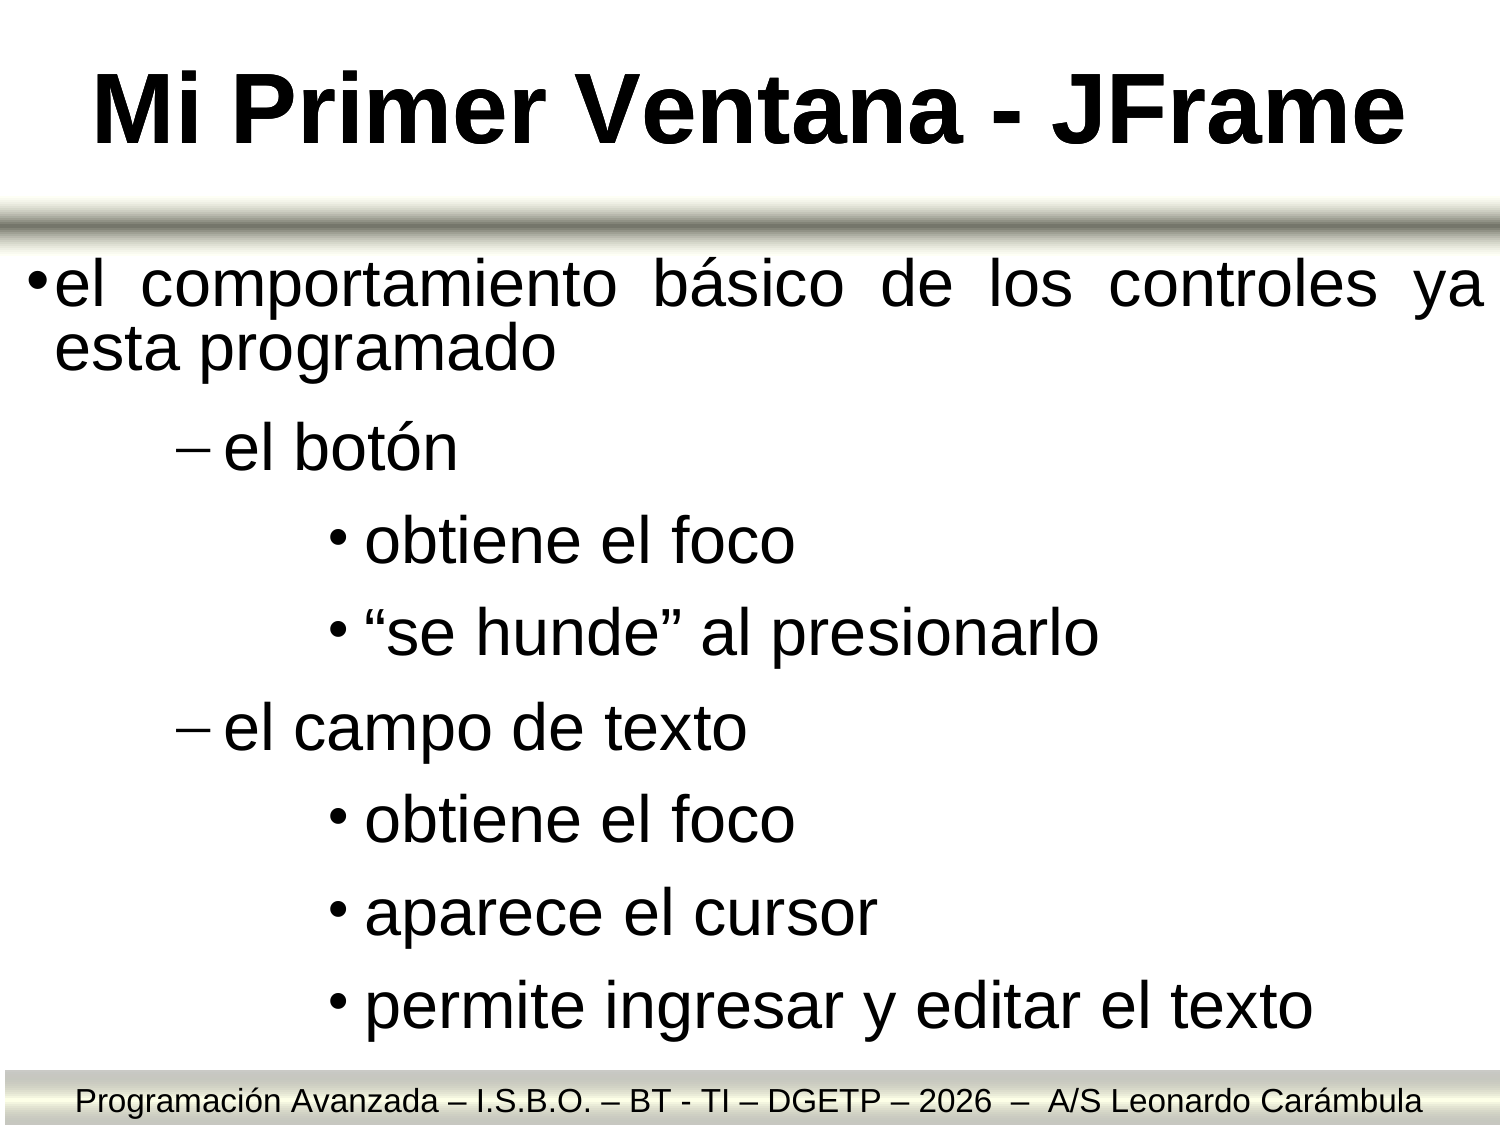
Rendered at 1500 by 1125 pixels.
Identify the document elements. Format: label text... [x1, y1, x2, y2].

list el comportamiento básico de los controles ya esta programado el botón obtiene el foco “se hunde” al presionarlo el campo de texto obtiene el foco aparece el cursor permite ingresar y editar el texto [11, 248, 1500, 1063]
title Mi Primer Ventana - JFrame [0, 9, 1500, 198]
